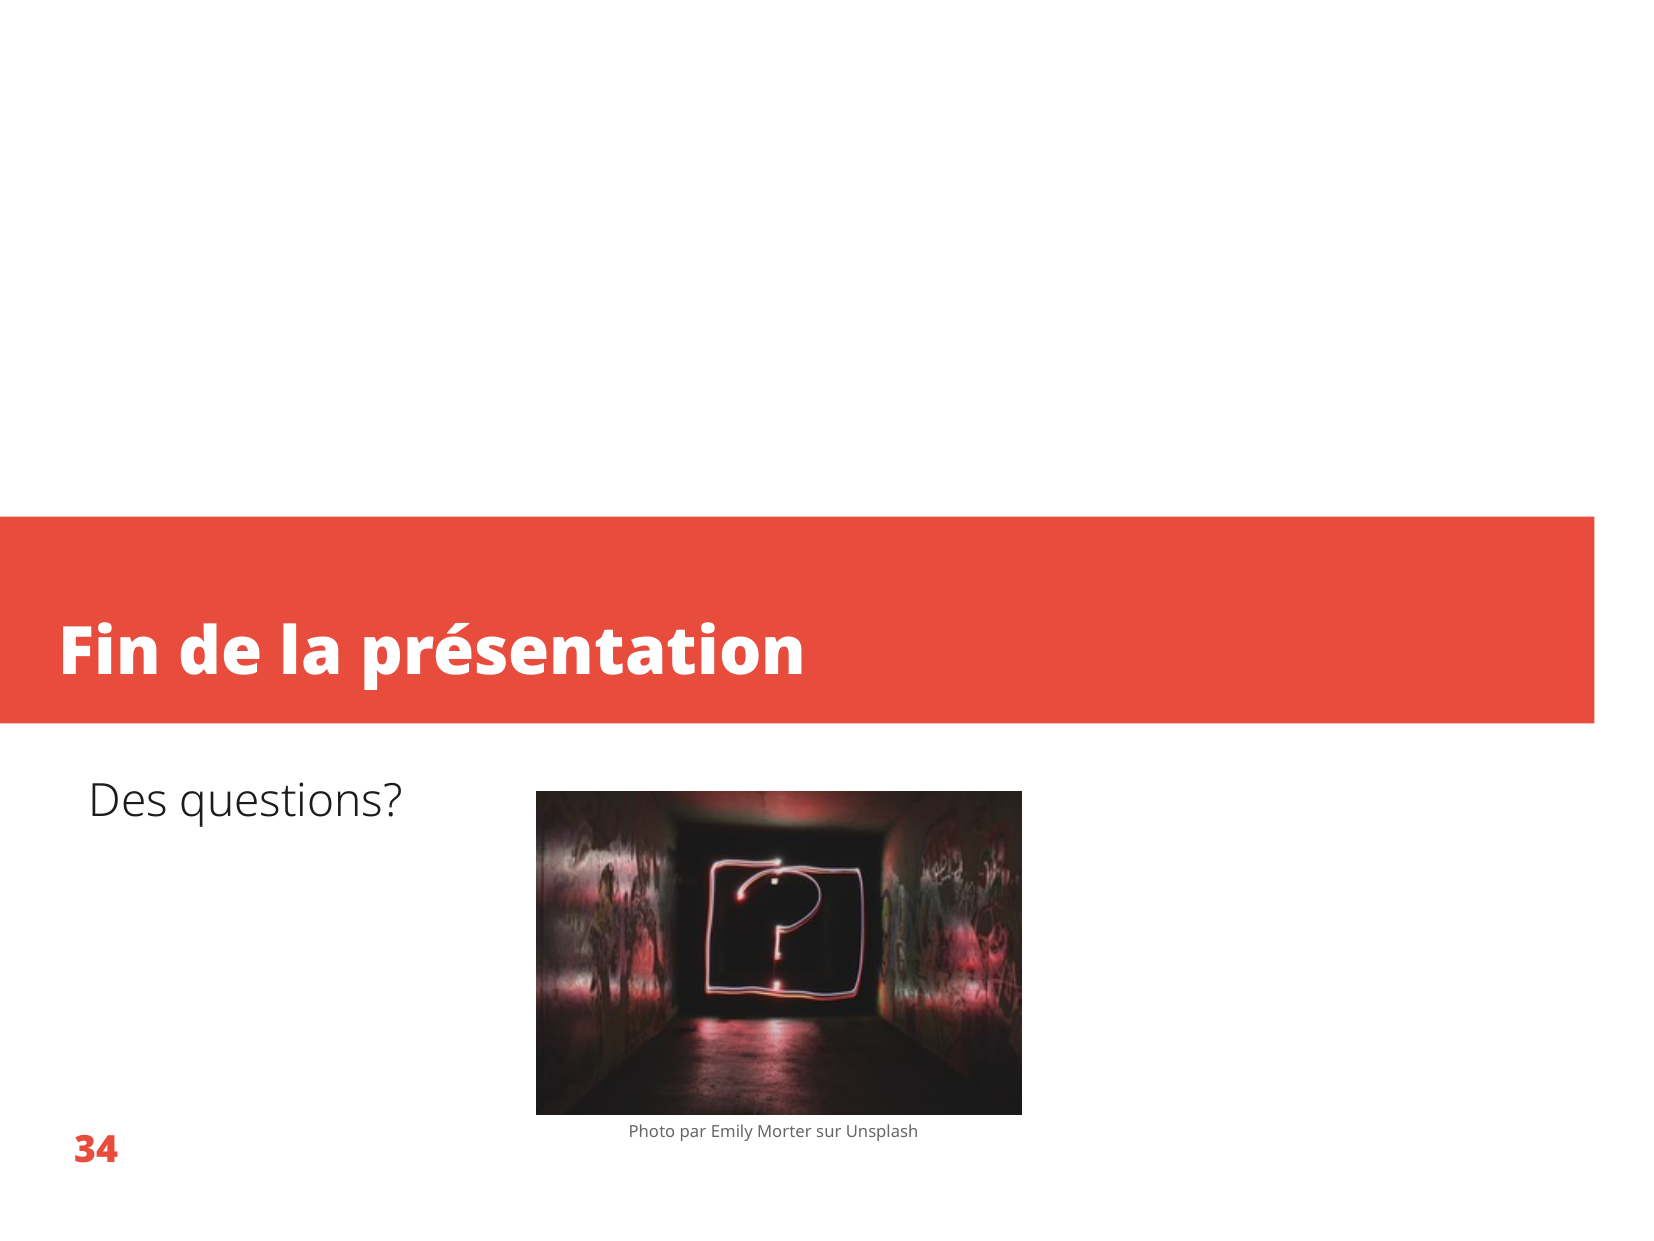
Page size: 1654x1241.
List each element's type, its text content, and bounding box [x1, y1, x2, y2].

title Fin de la présentation [59, 546, 1595, 694]
text_box Photo par Emily Morter sur Unsplash [478, 1112, 1069, 1152]
picture [536, 791, 1022, 1112]
text_box Des questions? [88, 767, 1595, 851]
